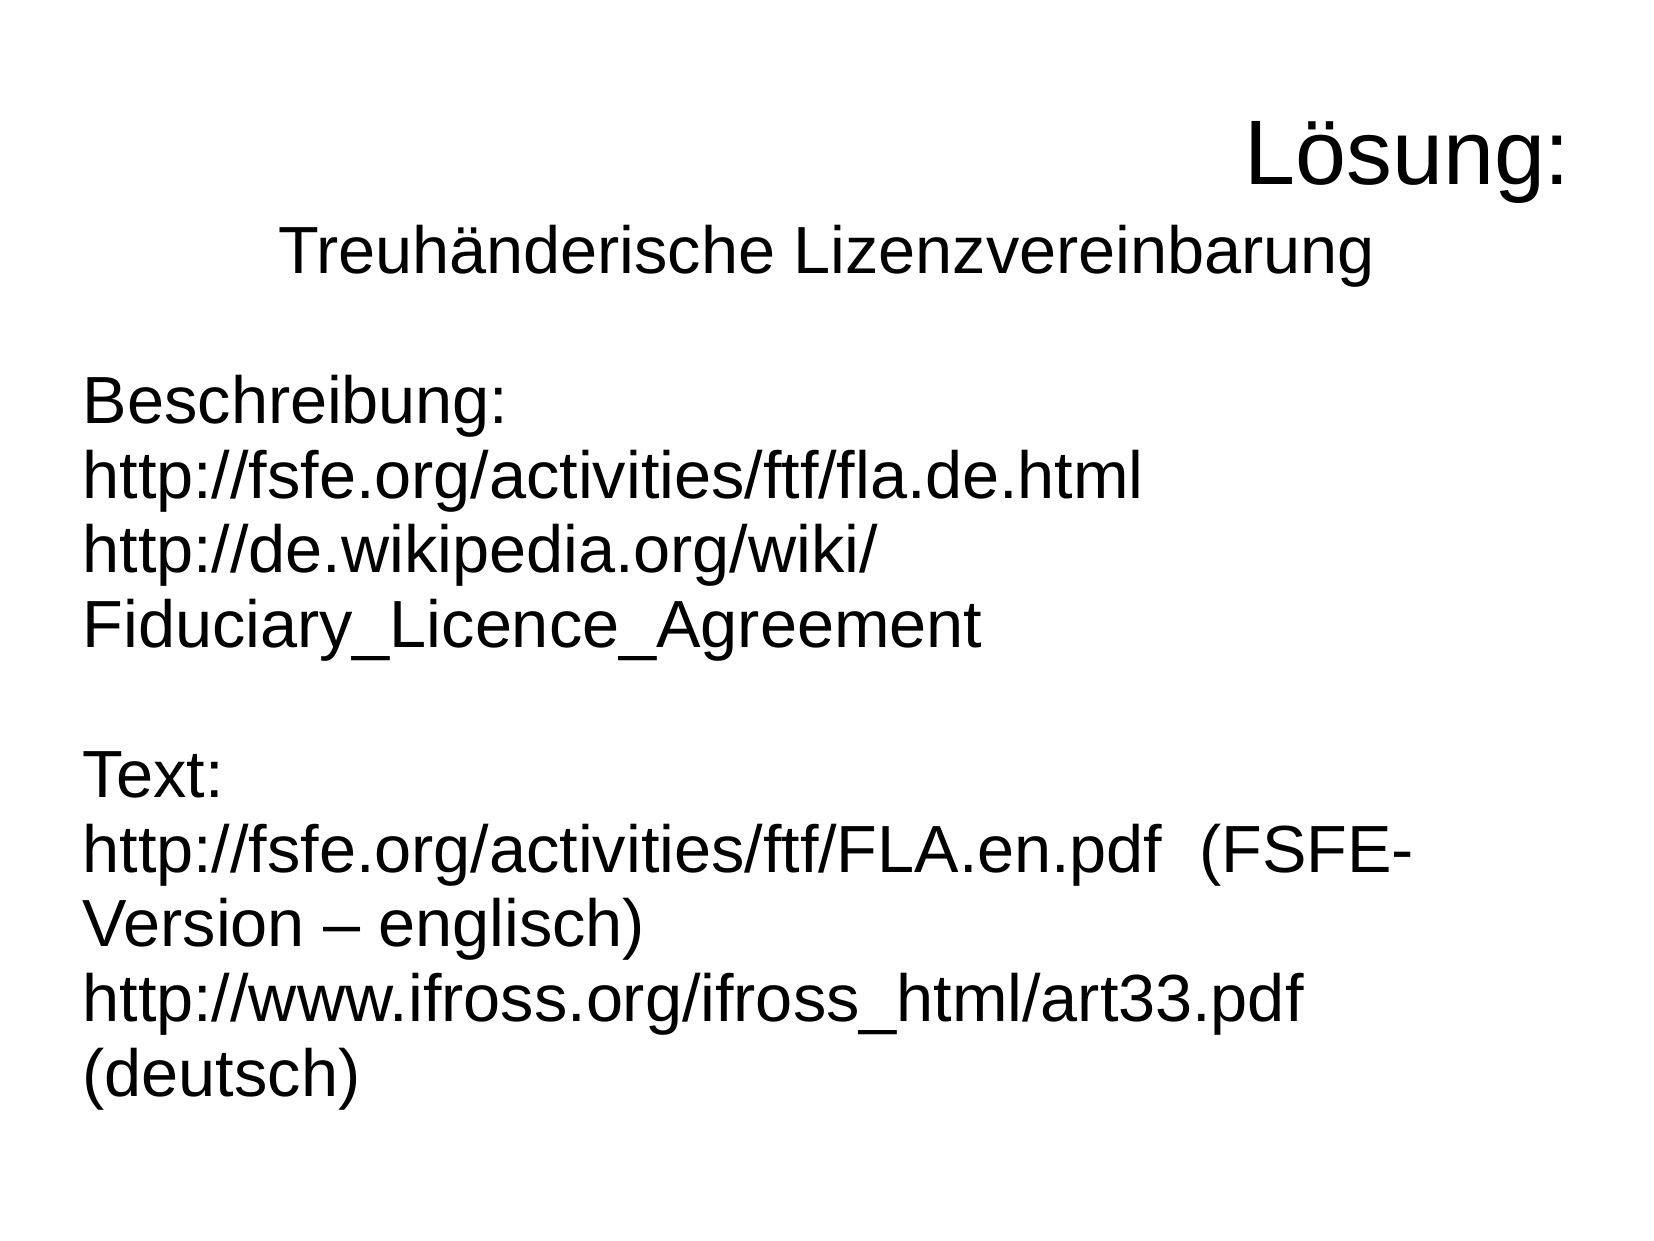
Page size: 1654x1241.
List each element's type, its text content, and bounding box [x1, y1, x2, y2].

subtitle Treuhänderische Lizenzvereinbarung Beschreibung: http://fsfe.org/activities/ftf/fla.de.html http://de.wikipedia.org/wiki/Fiduciary_Licence_Agreement Text: http://fsfe.org/activities/ftf/FLA.en.pdf (FSFE-Version – englisch) http://www.ifross.org/ifross_html/art33.pdf (deutsch) [82, 213, 1571, 1186]
title Lösung: [82, 49, 1571, 213]
